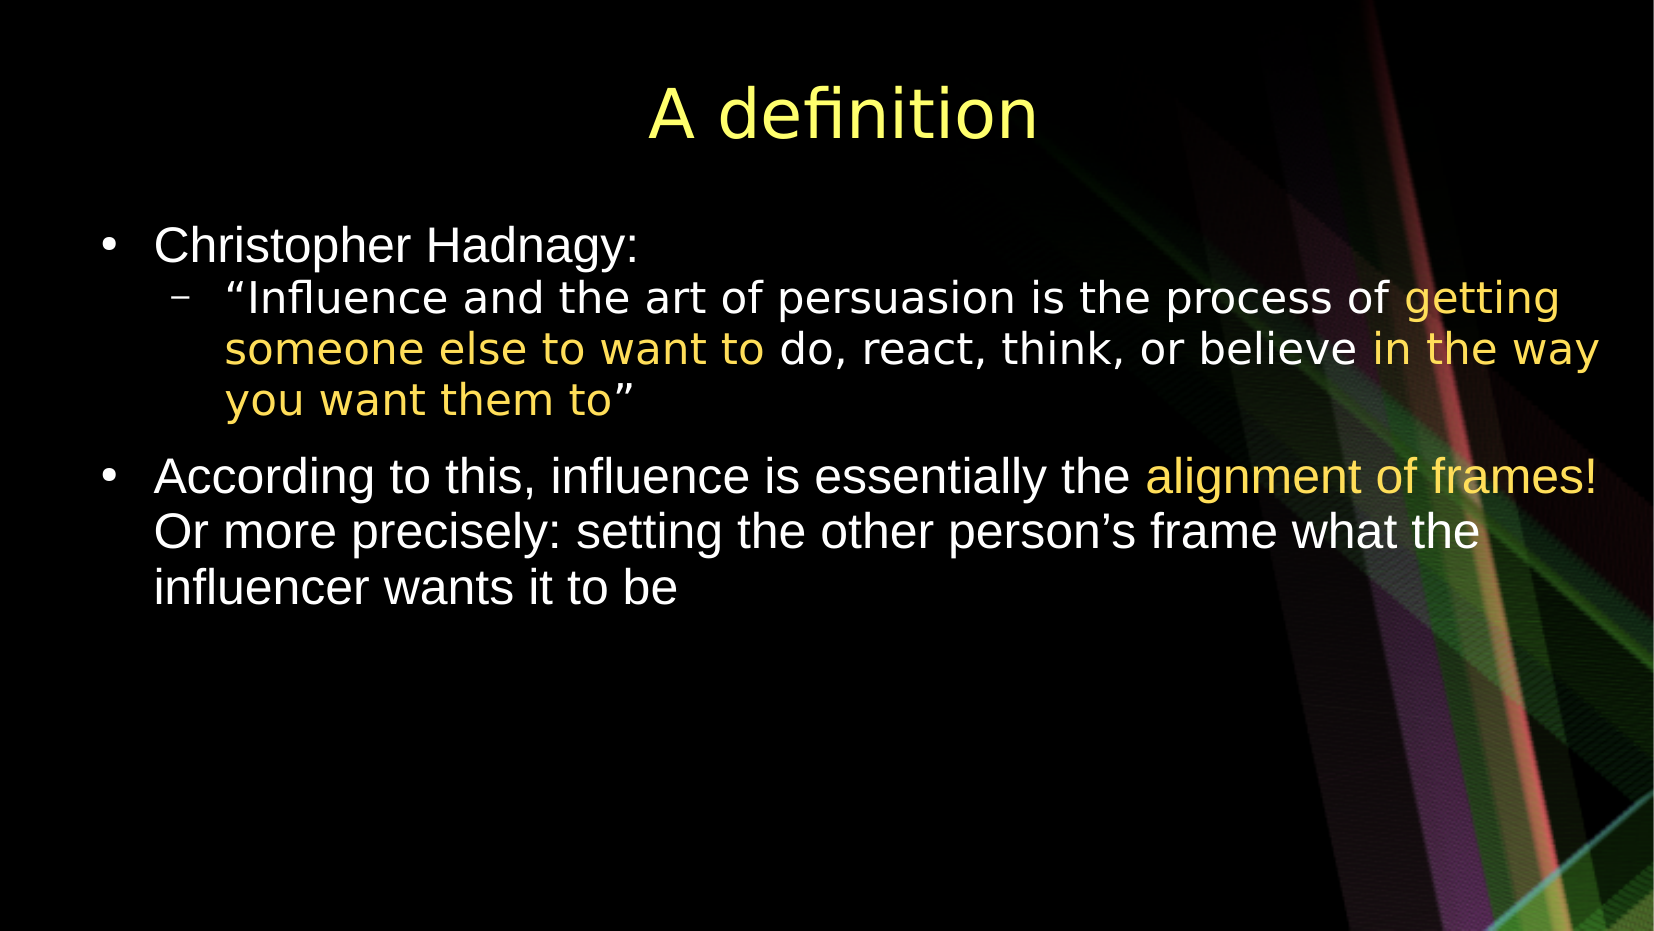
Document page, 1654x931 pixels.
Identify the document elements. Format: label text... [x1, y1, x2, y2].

list Christopher Hadnagy: “Influence and the art of persuasion is the process of getting someone else to want to do, react, think, or believe in the way you want them to” According to this, influence is essentially the alignment of frames! Or more precisely: setting the other person’s frame what the influencer wants it to be [82, 217, 1607, 898]
picture [0, 0, 1654, 931]
title A definition [82, 37, 1607, 193]
